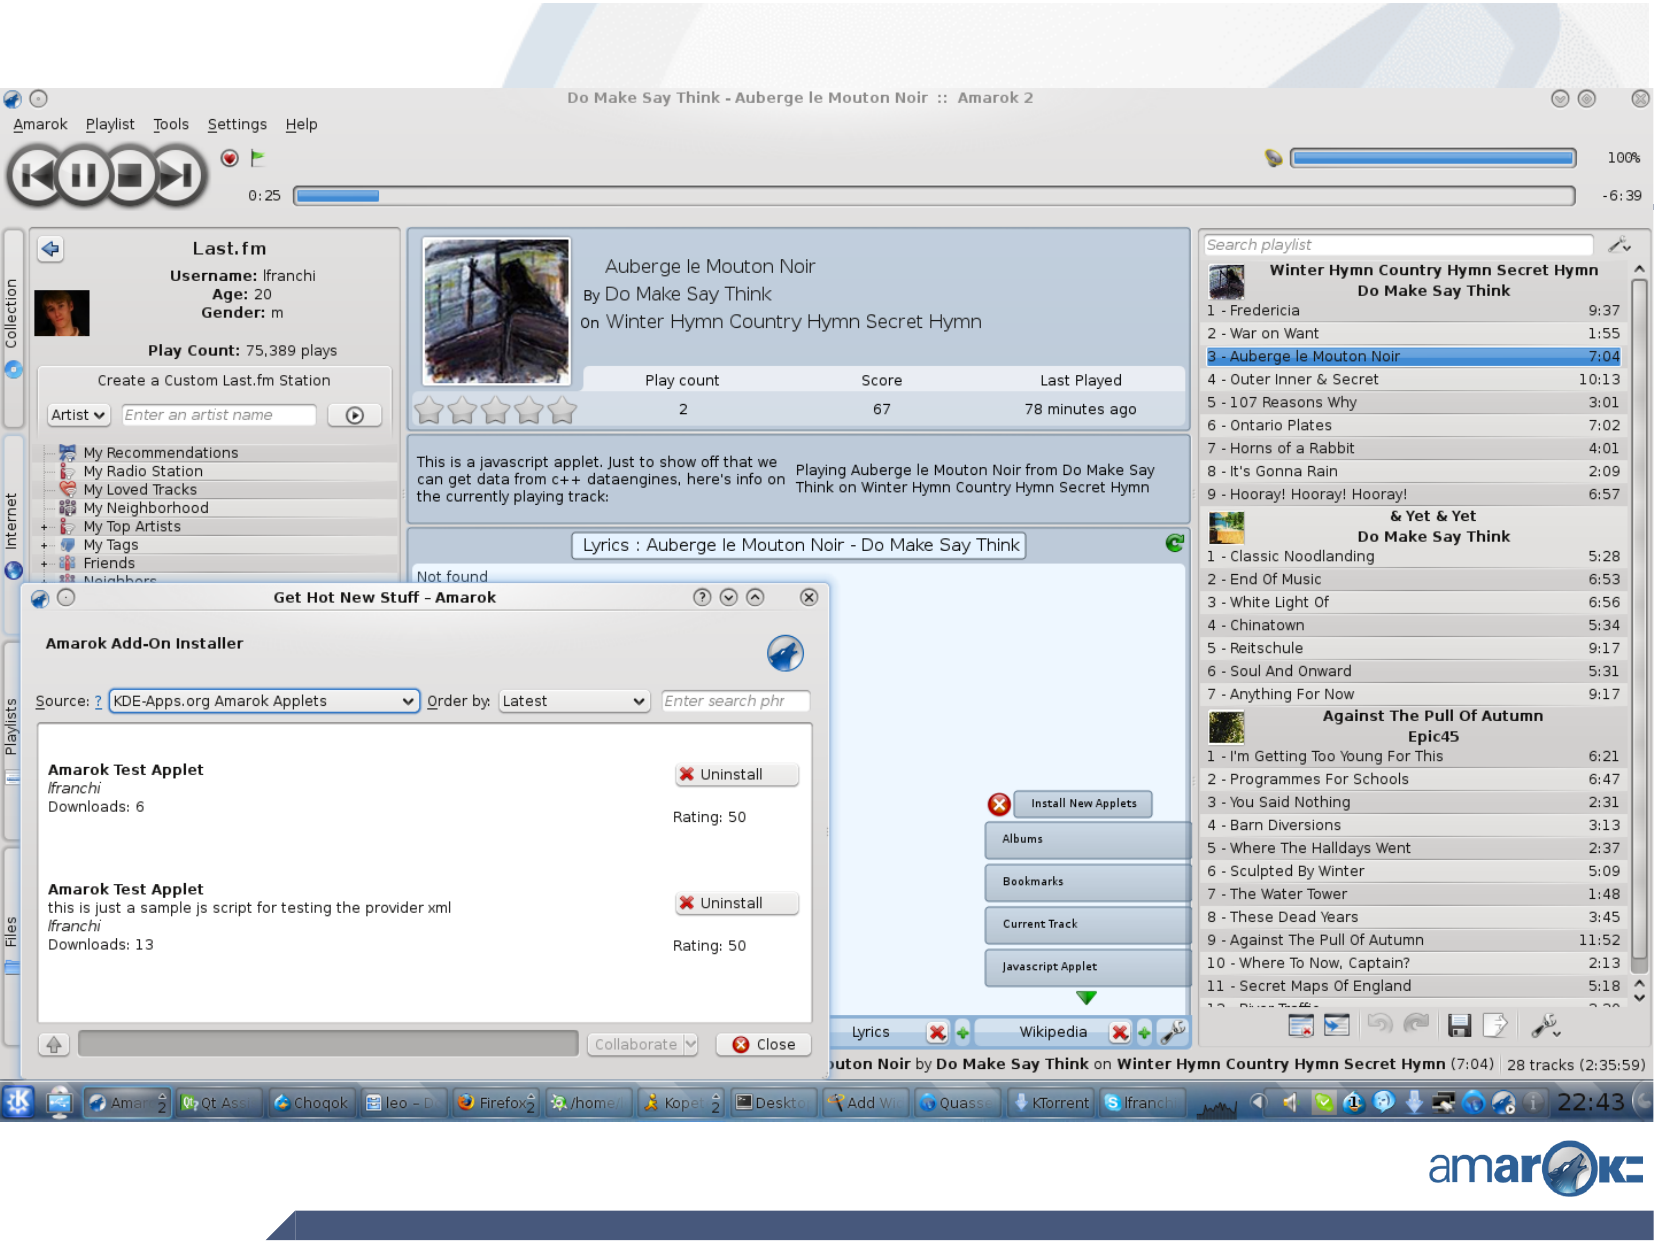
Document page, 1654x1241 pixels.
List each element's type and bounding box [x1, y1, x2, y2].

picture [1417, 1127, 1652, 1210]
picture [0, 88, 1654, 1123]
